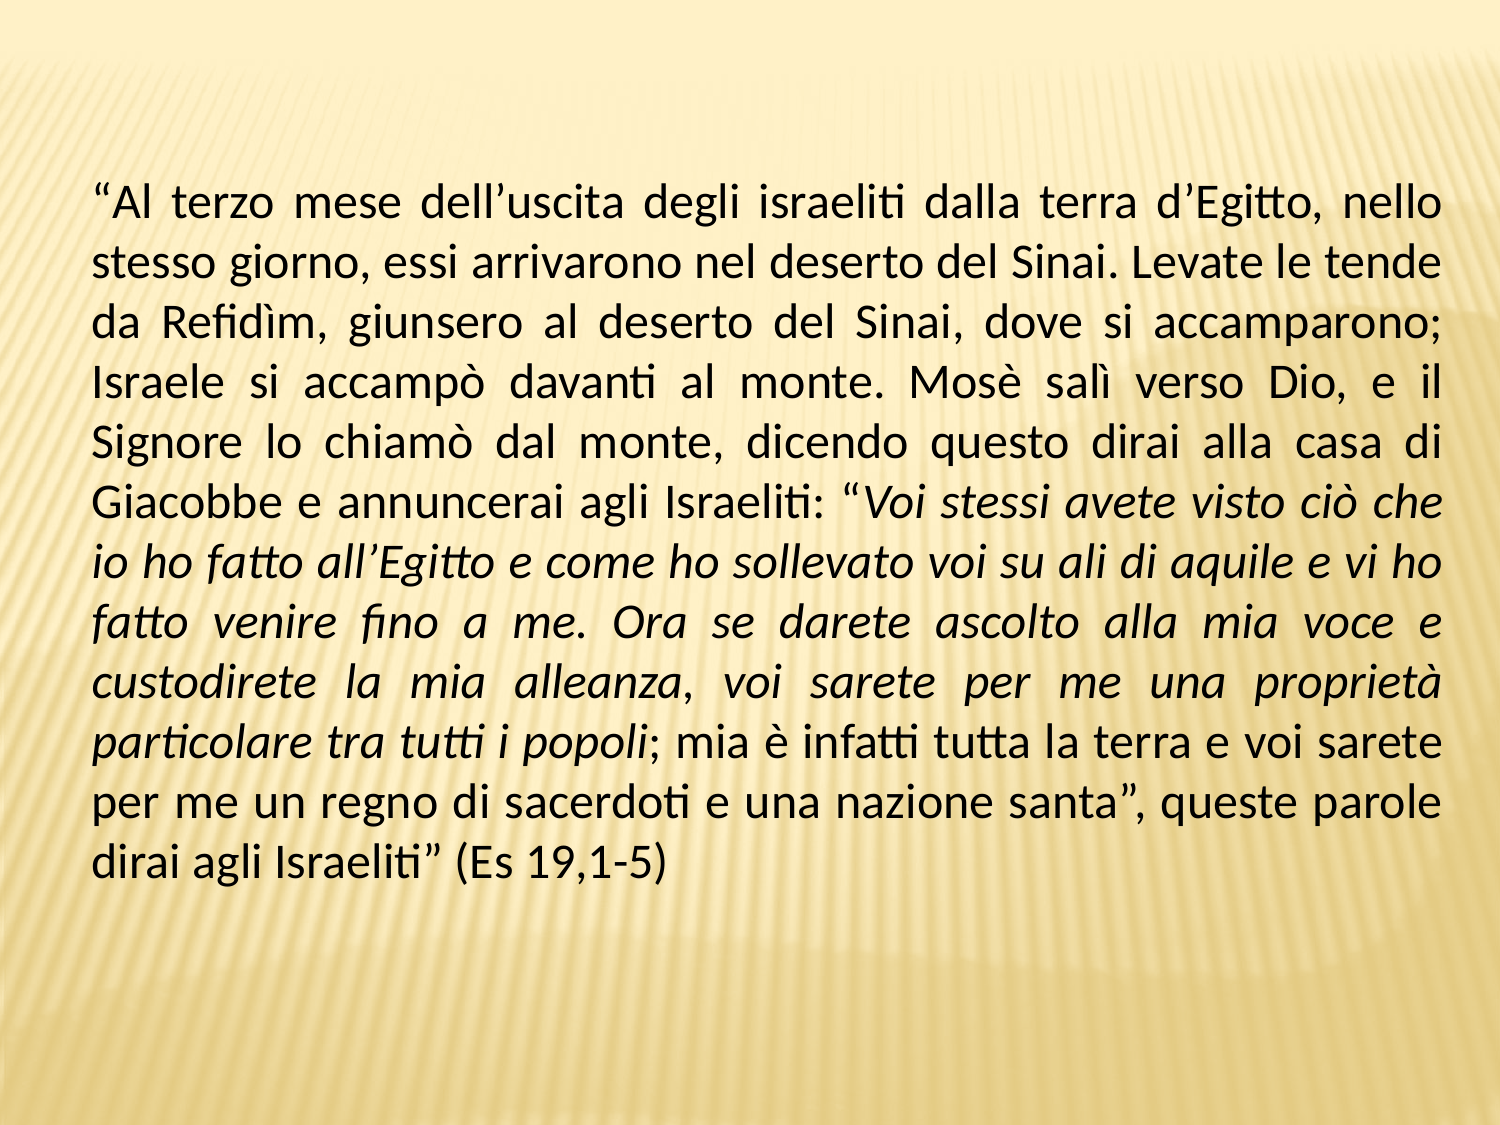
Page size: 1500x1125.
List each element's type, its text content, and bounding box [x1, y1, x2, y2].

text_box “Al terzo mese dell’uscita degli israeliti dalla terra d’Egitto, nello stesso giorno, essi arrivarono nel deserto del Sinai. Levate le tende da Refidìm, giunsero al deserto del Sinai, dove si accamparono; Israele si accampò davanti al monte. Mosè salì verso Dio, e il Signore lo chiamò dal monte, dicendo questo dirai alla casa di Giacobbe e annuncerai agli Israeliti: “Voi stessi avete visto ciò che io ho fatto all’Egitto e come ho sollevato voi su ali di aquile e vi ho fatto venire fino a me. Ora se darete ascolto alla mia voce e custodirete la mia alleanza, voi sarete per me una proprietà particolare tra tutti i popoli; mia è infatti tutta la terra e voi sarete per me un regno di sacerdoti e una nazione santa”, queste parole dirai agli Israeliti” (Es 19,1-5) [76, 160, 1459, 904]
